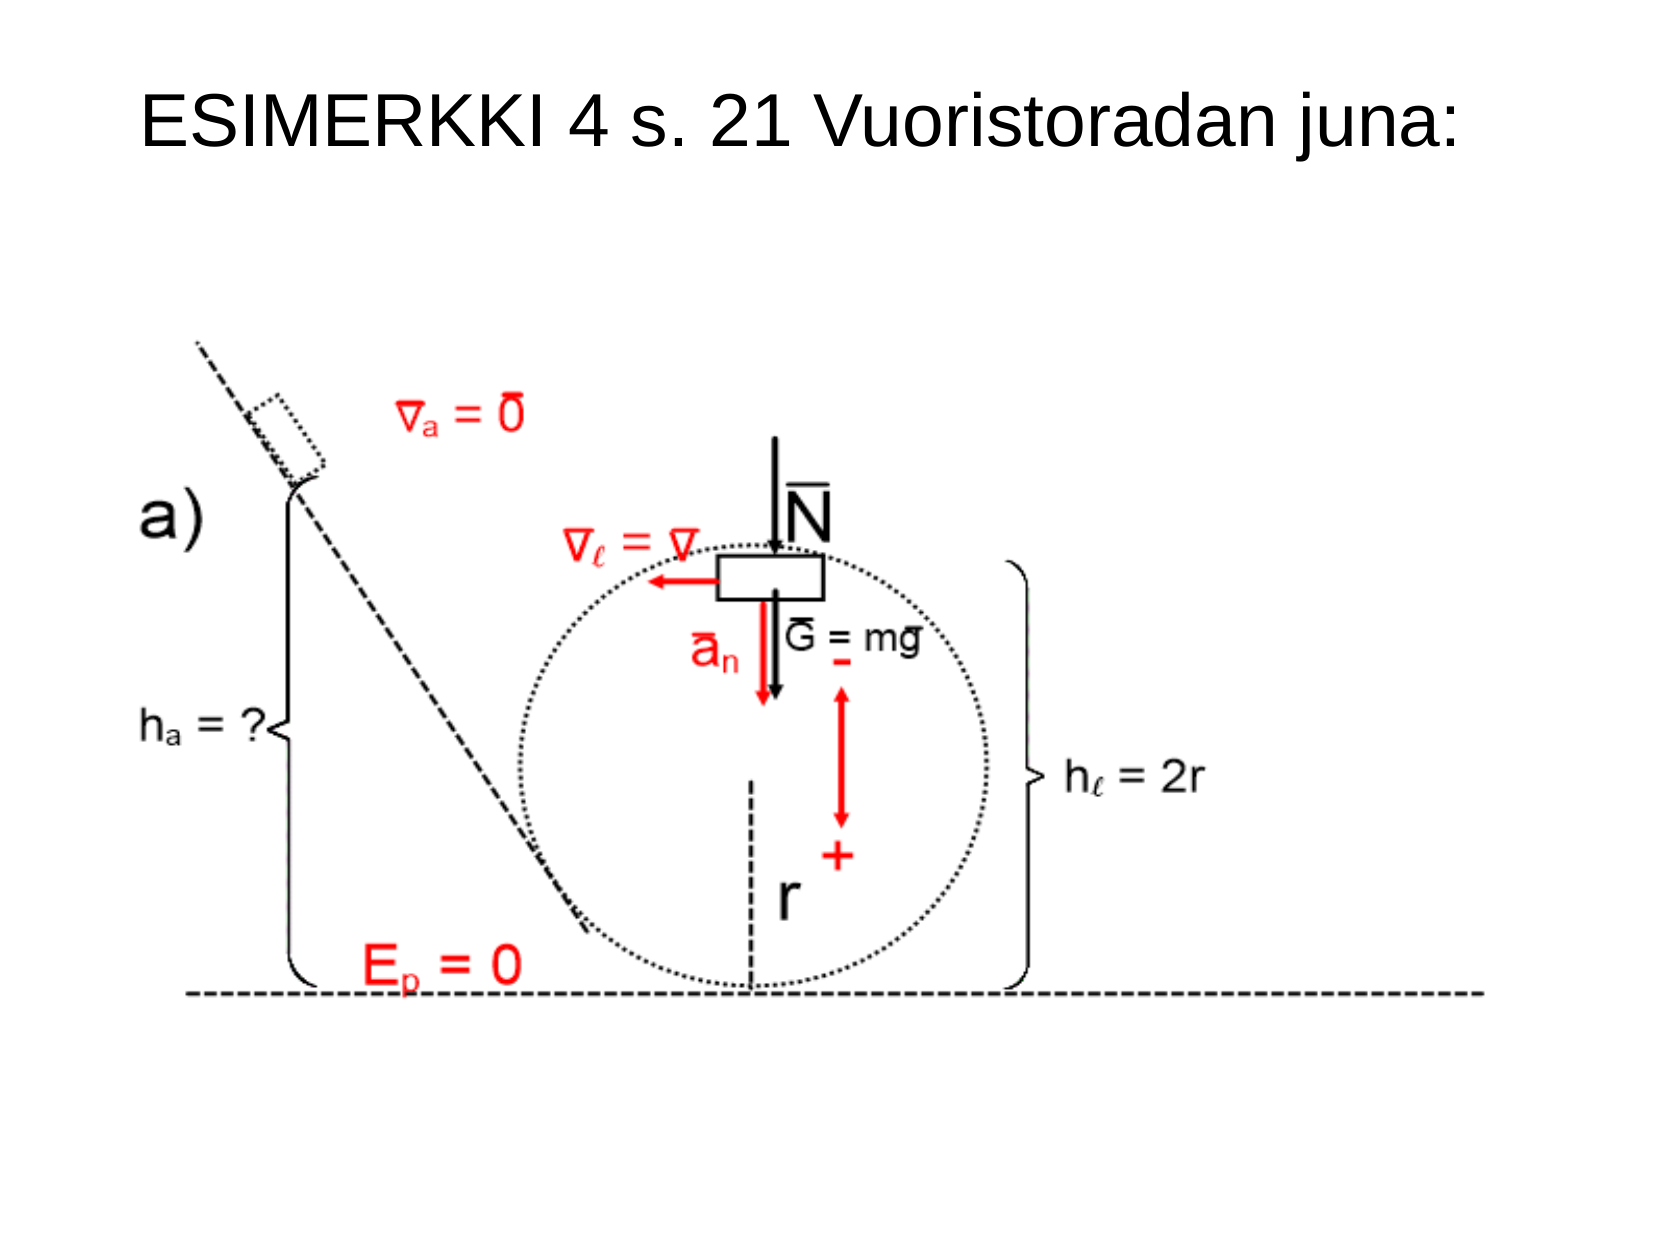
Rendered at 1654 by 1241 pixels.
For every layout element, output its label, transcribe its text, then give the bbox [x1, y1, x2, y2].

picture [82, 298, 1516, 1075]
text_box ESIMERKKI 4 s. 21 Vuoristoradan juna: [124, 70, 1642, 254]
